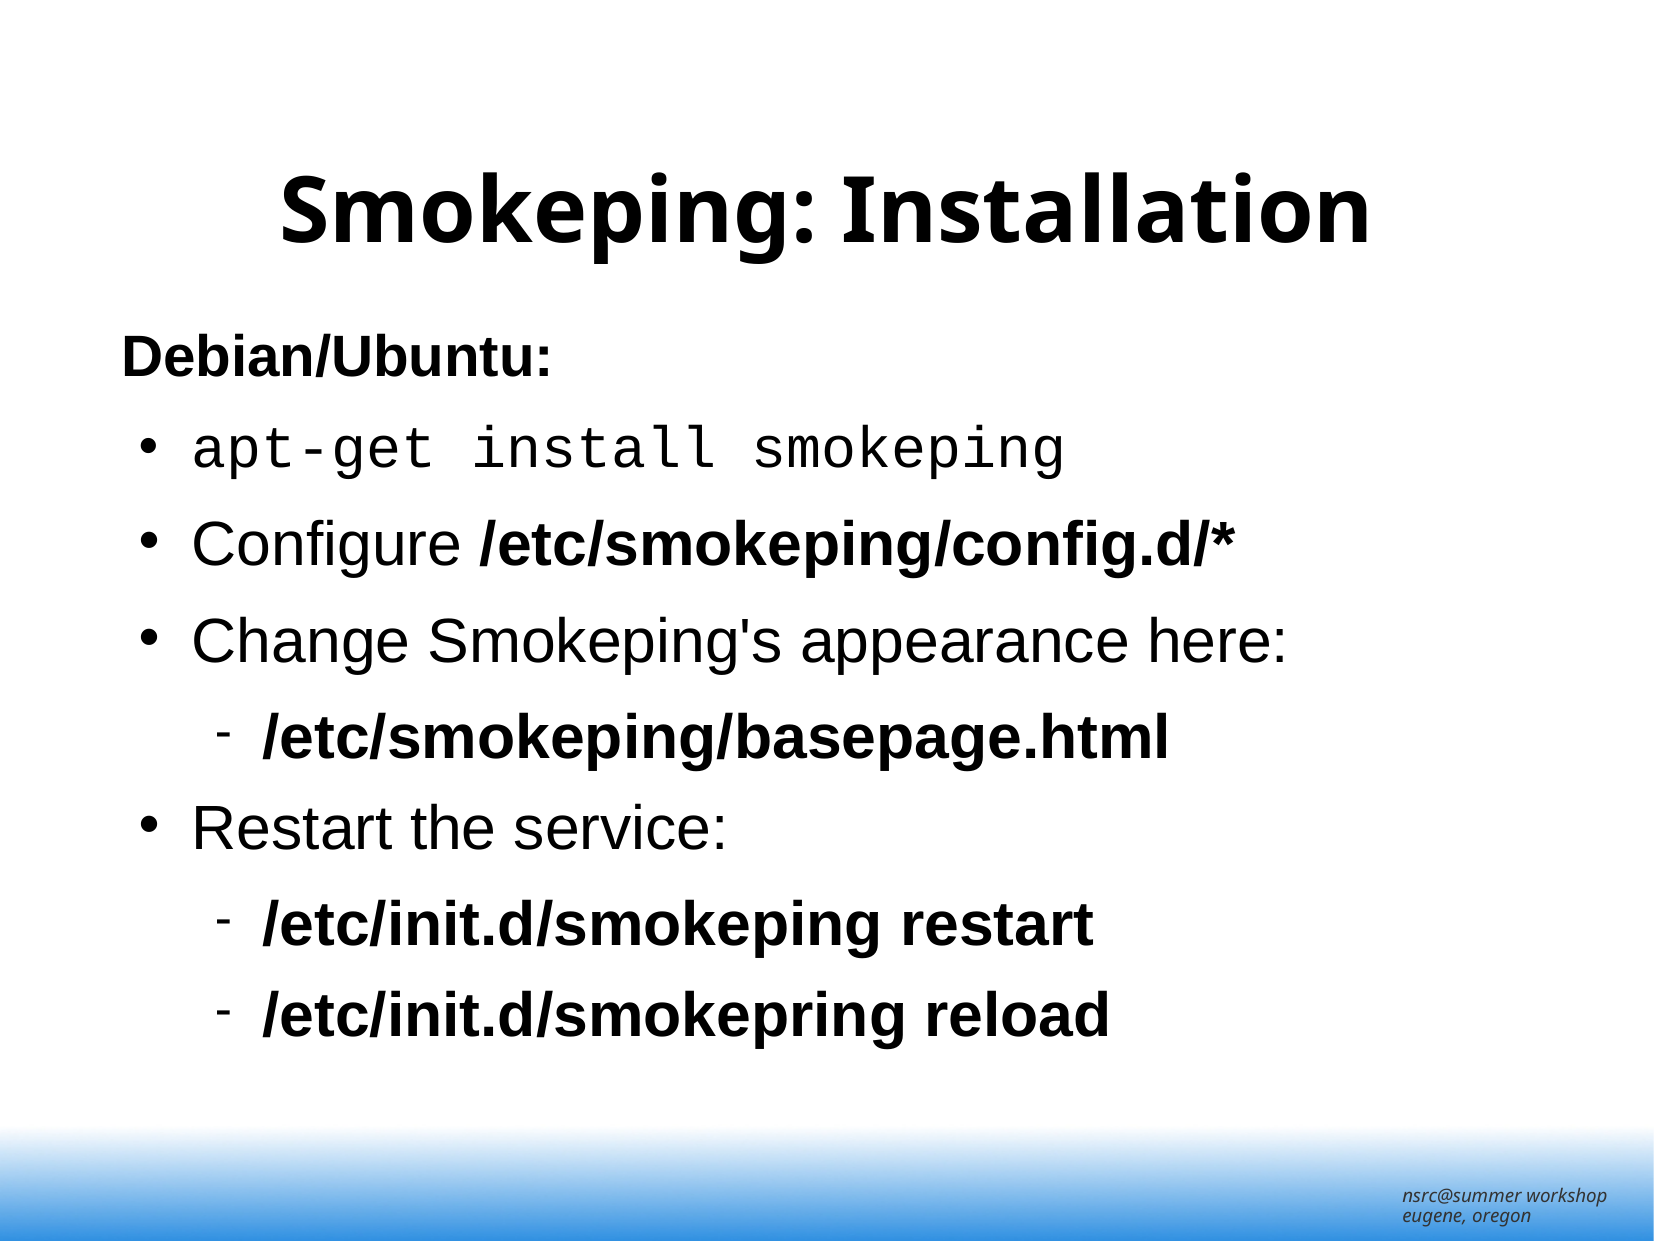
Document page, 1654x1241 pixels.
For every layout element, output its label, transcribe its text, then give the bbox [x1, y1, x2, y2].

picture [0, 1124, 1654, 1241]
list Debian/Ubuntu: apt-get install smokeping Configure /etc/smokeping/config.d/* Change Smokeping's appearance here: /etc/smokeping/basepage.html Restart the service: /etc/init.d/smokeping restart /etc/init.d/smokepring reload [121, 327, 1559, 1127]
title Smokeping: Installation [121, 102, 1534, 311]
